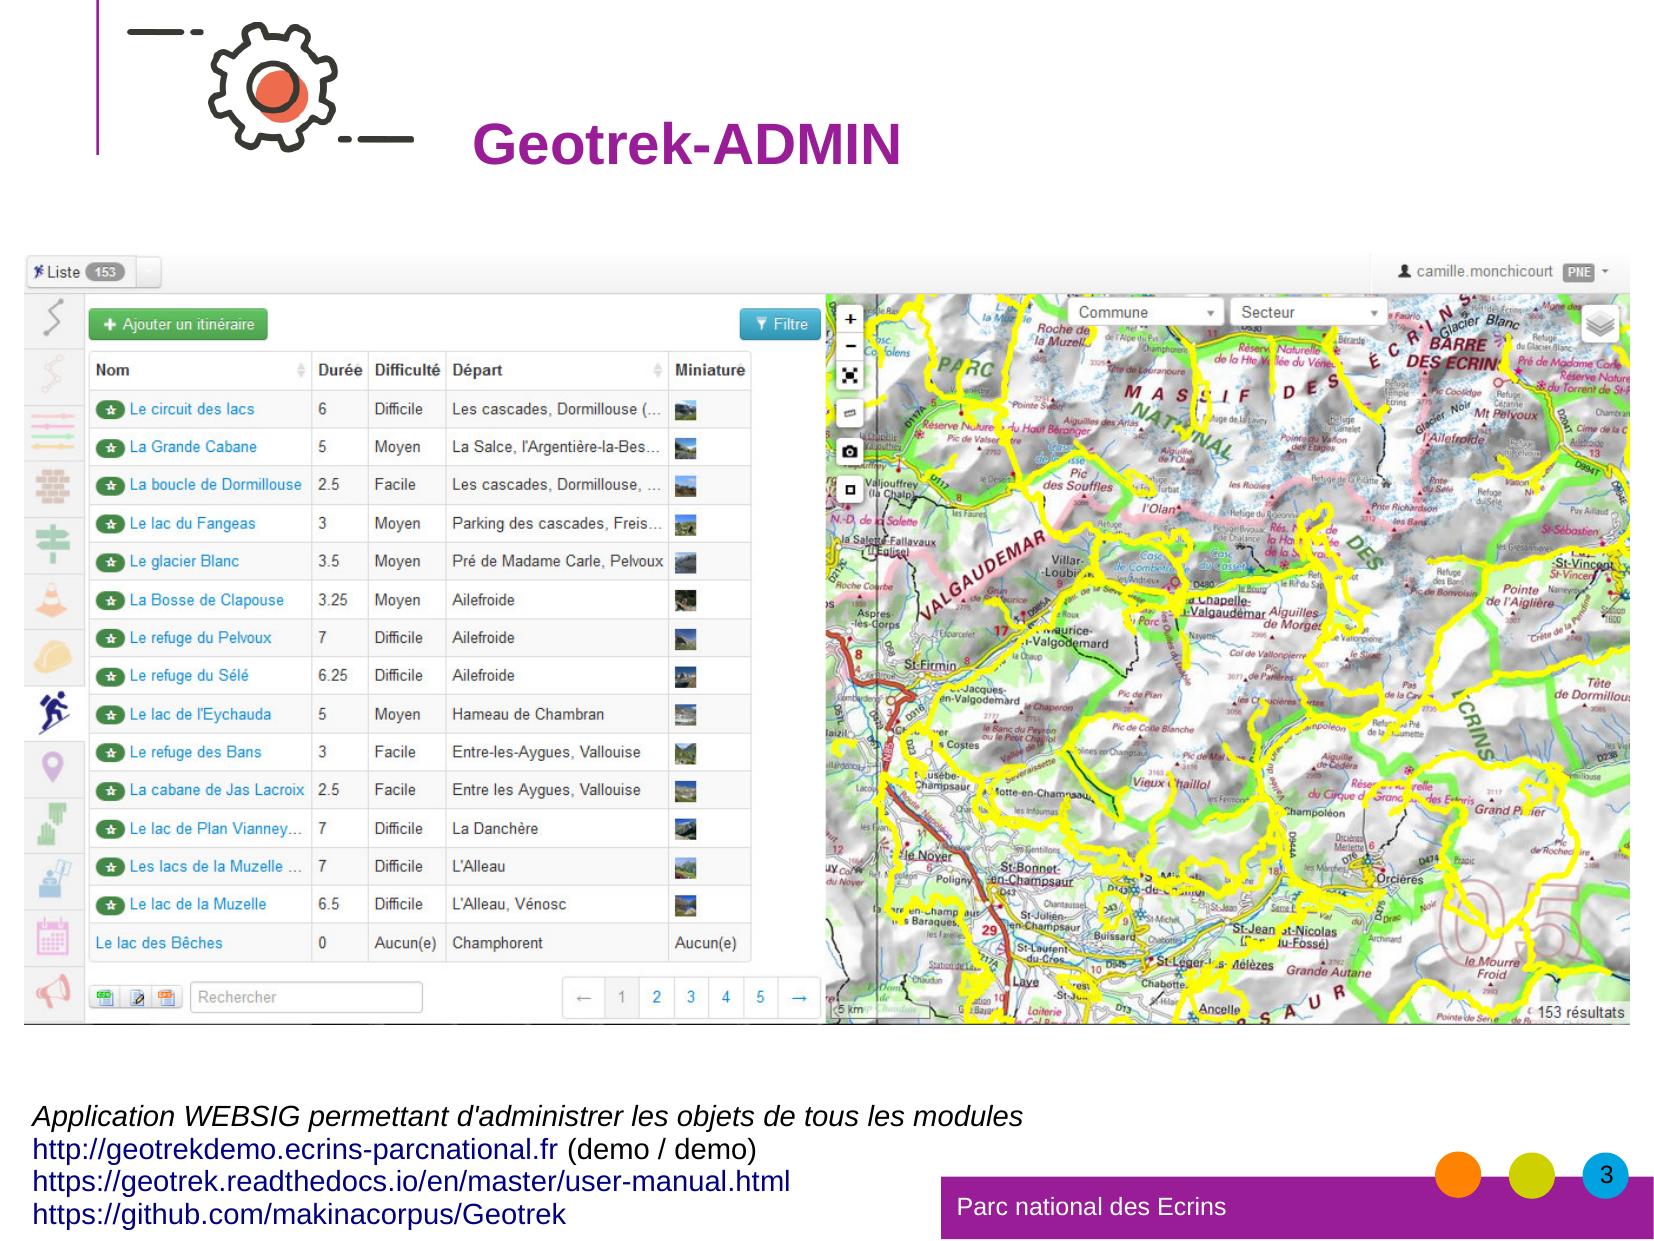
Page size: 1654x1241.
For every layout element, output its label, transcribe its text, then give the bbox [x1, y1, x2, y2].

picture [127, 22, 414, 153]
title Geotrek-ADMIN [472, 29, 1241, 178]
picture [24, 253, 1630, 1025]
text_box Application WEBSIG permettant d'administrer les objets de tous les modules http://geotrekdemo.ecrins-parcnational.fr (demo / demo) https://geotrek.readthedocs.io/en/master/user-manual.html https://github.com/makinacorpus/Geotrek [17, 1092, 1041, 1241]
